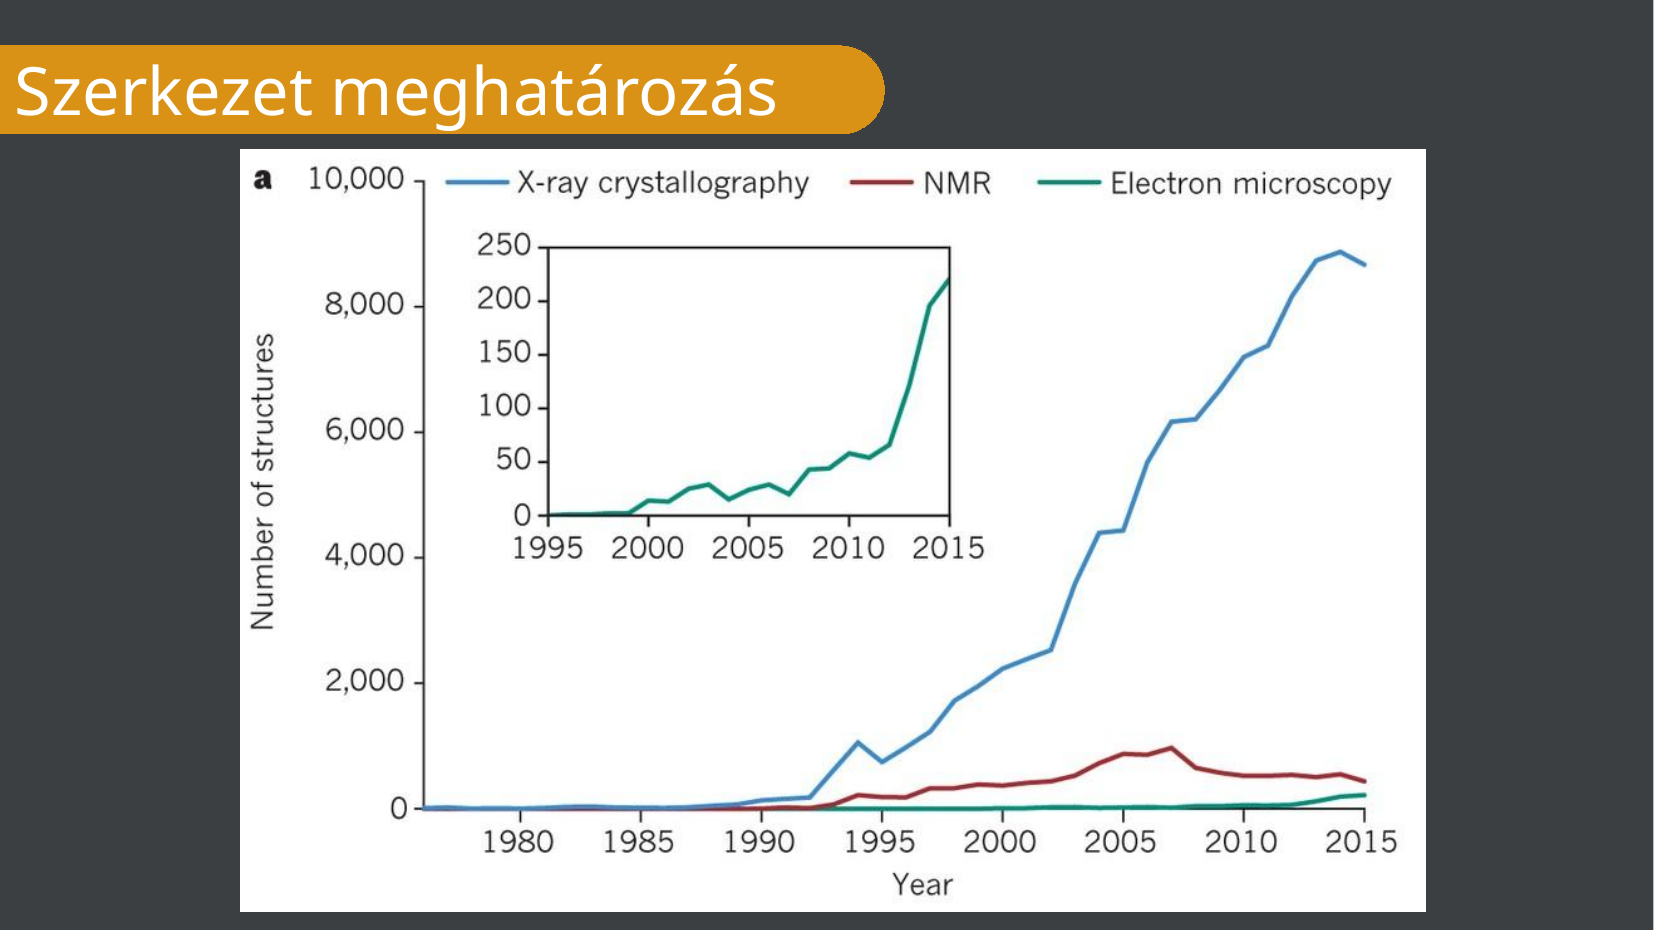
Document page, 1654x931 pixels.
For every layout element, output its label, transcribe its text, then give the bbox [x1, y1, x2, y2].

text_box Szerkezet meghatározás [0, 45, 841, 135]
picture [240, 149, 1426, 912]
text_box [0, 44, 886, 135]
